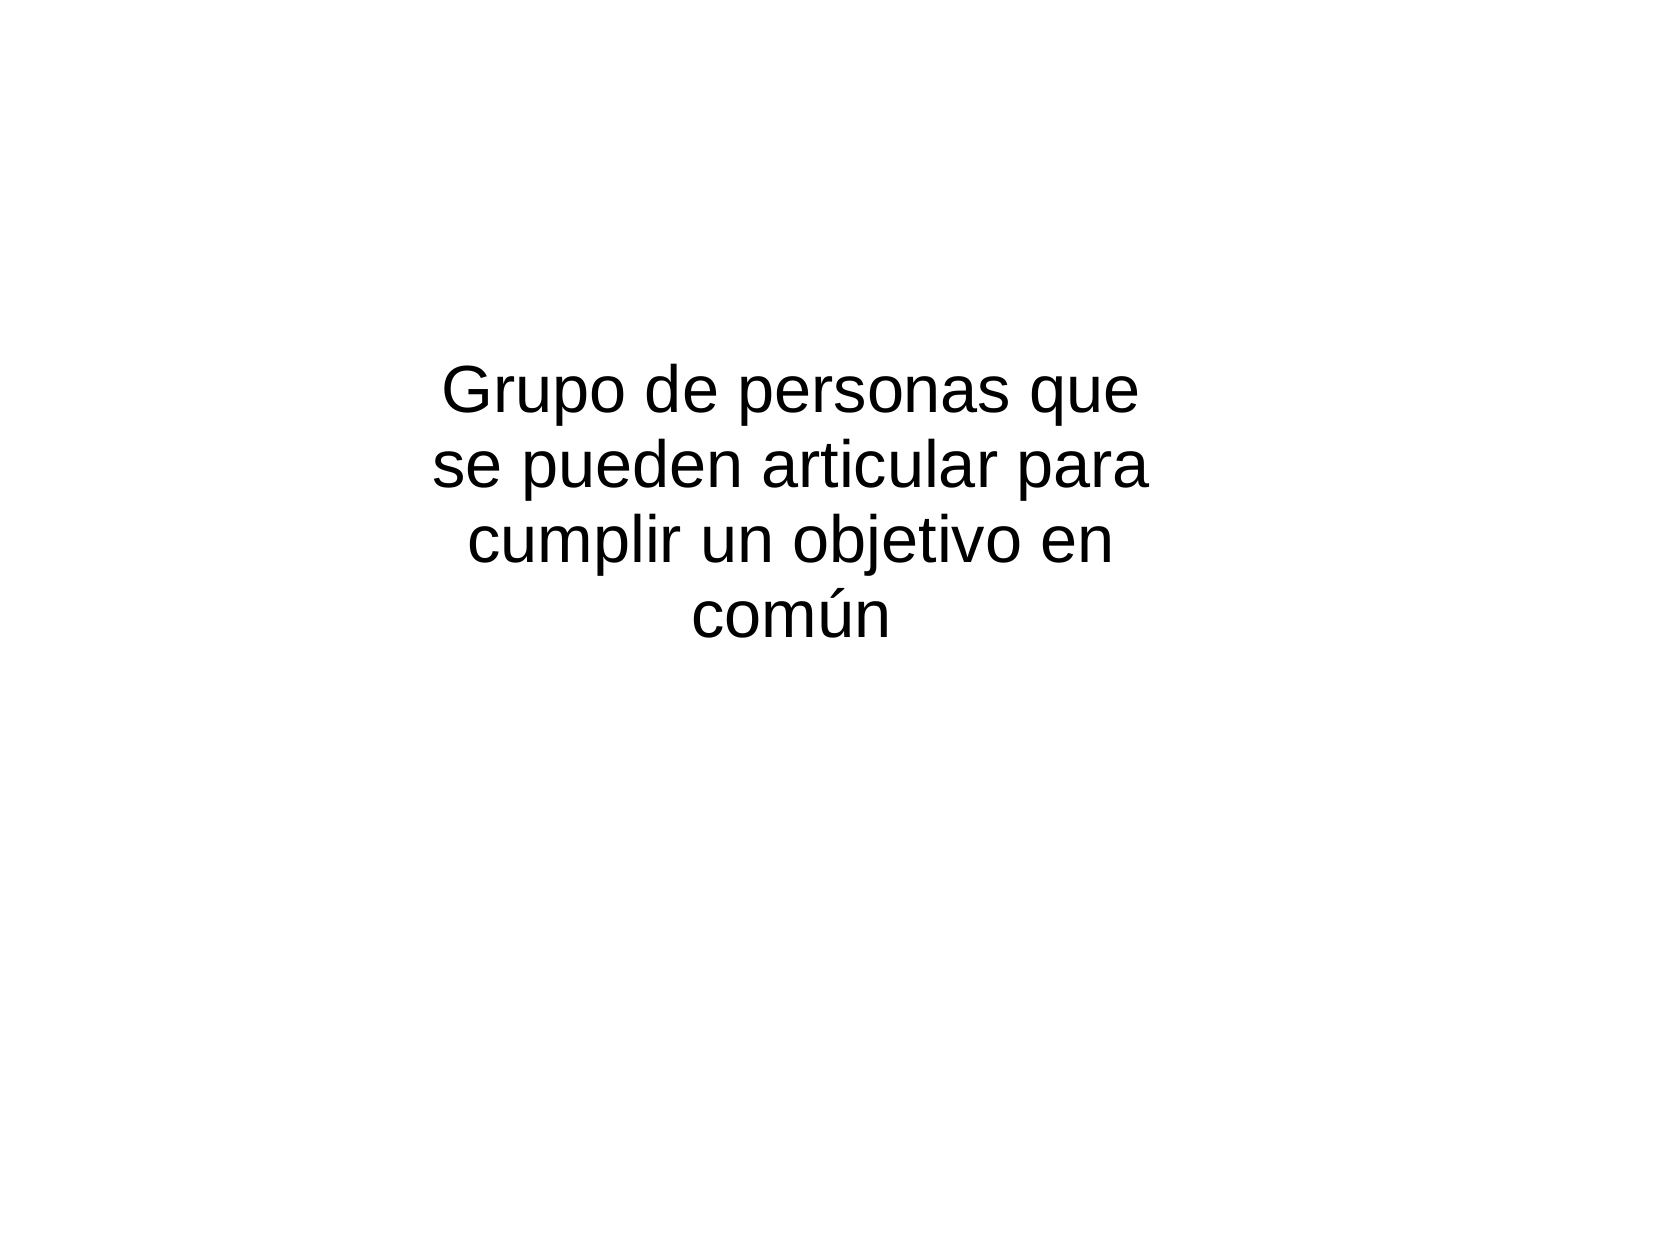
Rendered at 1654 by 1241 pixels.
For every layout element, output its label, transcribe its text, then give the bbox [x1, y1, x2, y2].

subtitle Grupo de personas que se pueden articular para cumplir un objetivo en común [401, 177, 1182, 827]
